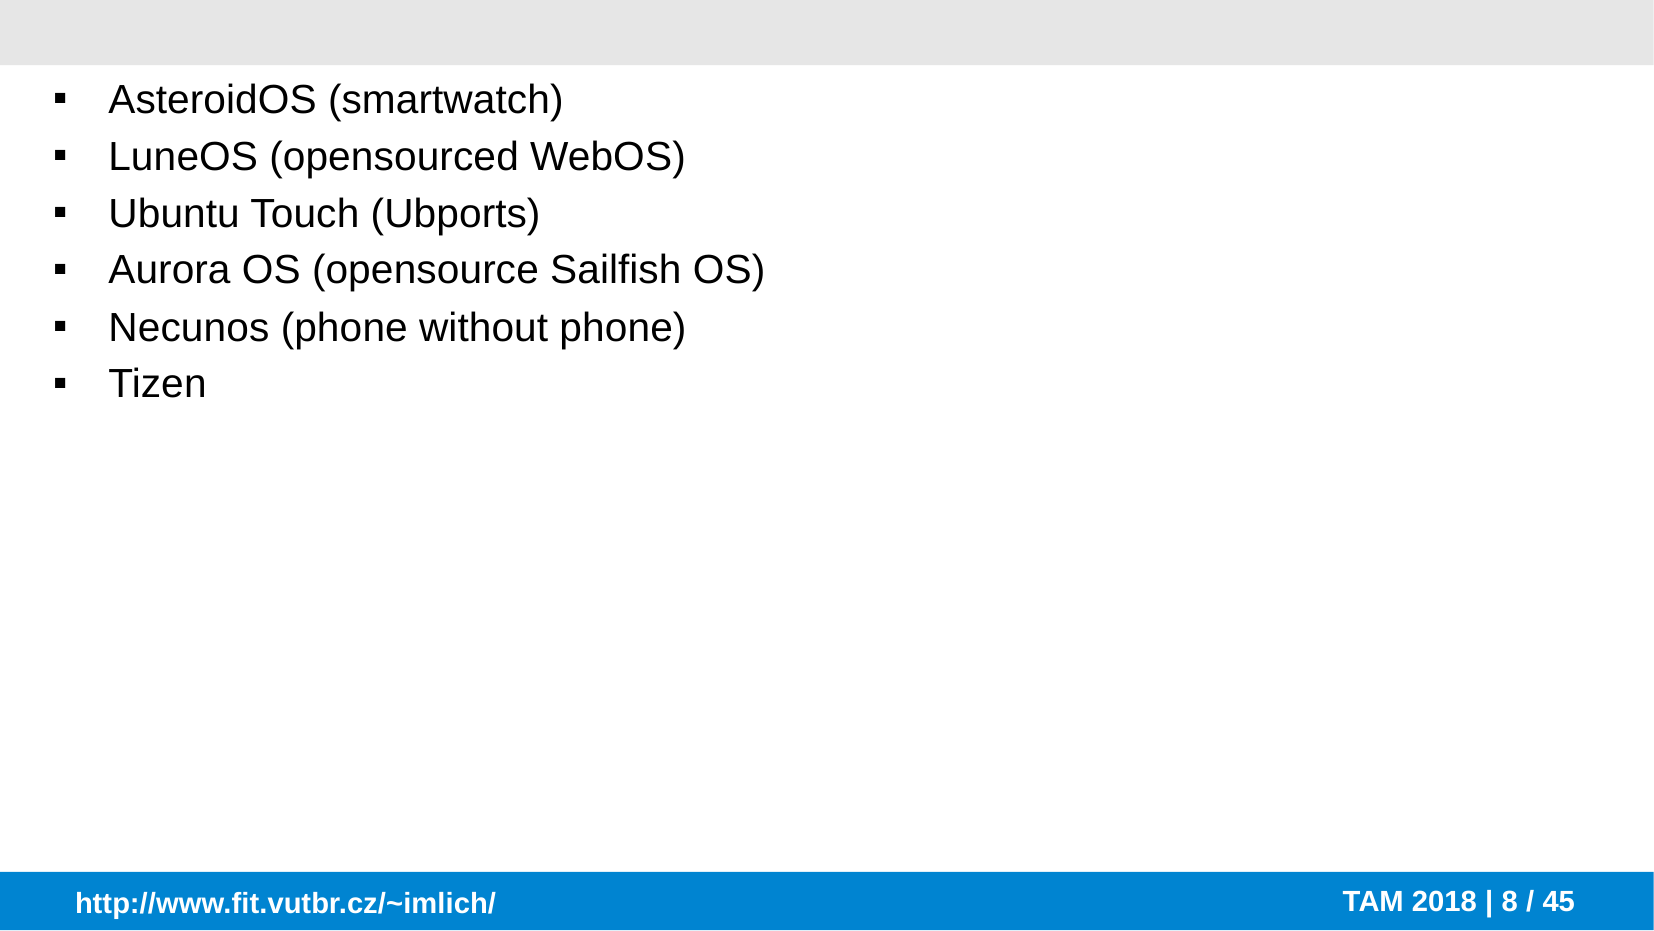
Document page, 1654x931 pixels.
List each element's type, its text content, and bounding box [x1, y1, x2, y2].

list AsteroidOS (smartwatch) LuneOS (opensourced WebOS) Ubuntu Touch (Ubports) Aurora OS (opensource Sailfish OS) Necunos (phone without phone) Tizen [37, 76, 1613, 616]
